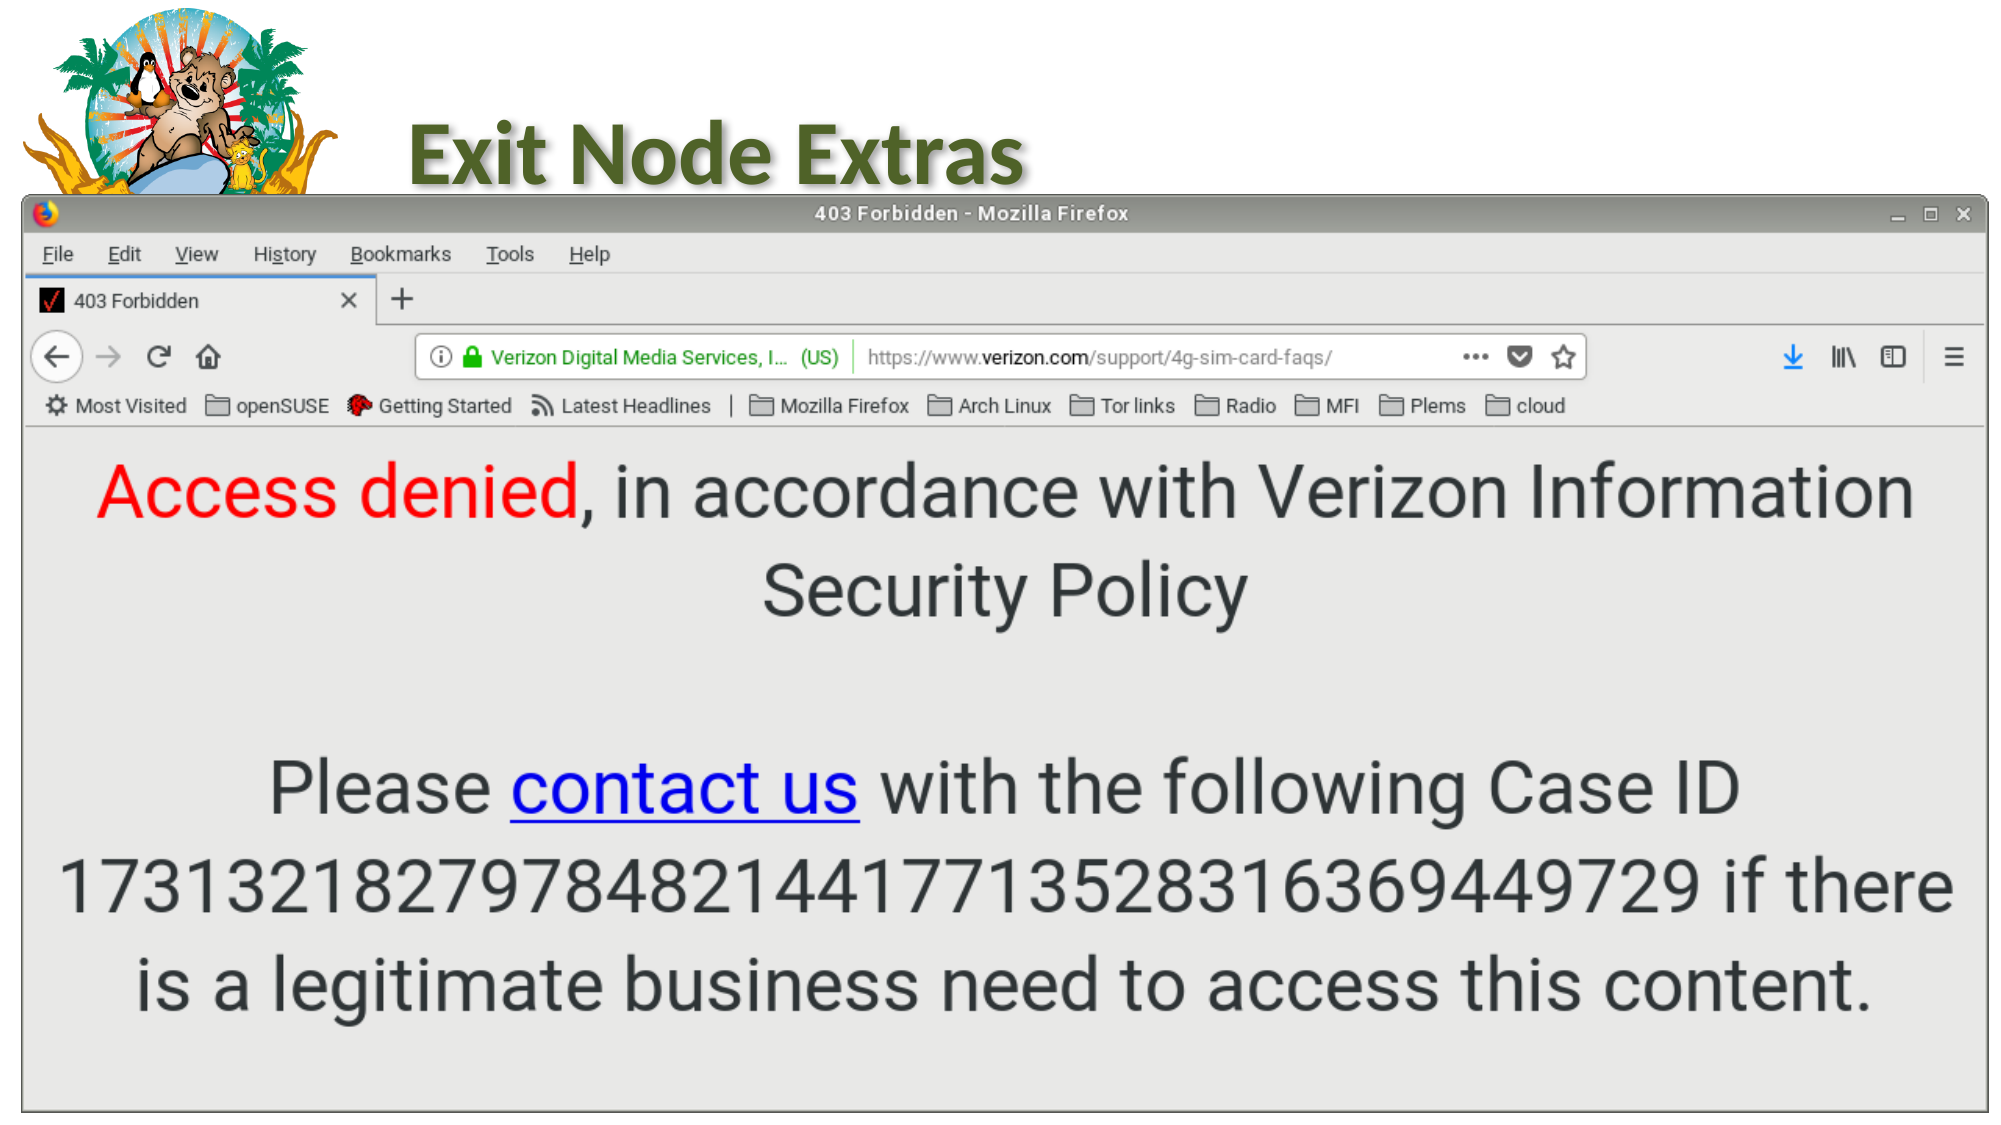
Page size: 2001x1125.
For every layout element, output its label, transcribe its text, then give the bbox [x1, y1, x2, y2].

picture [21, 8, 1989, 1113]
title Exit Node Extras [392, 53, 1922, 242]
